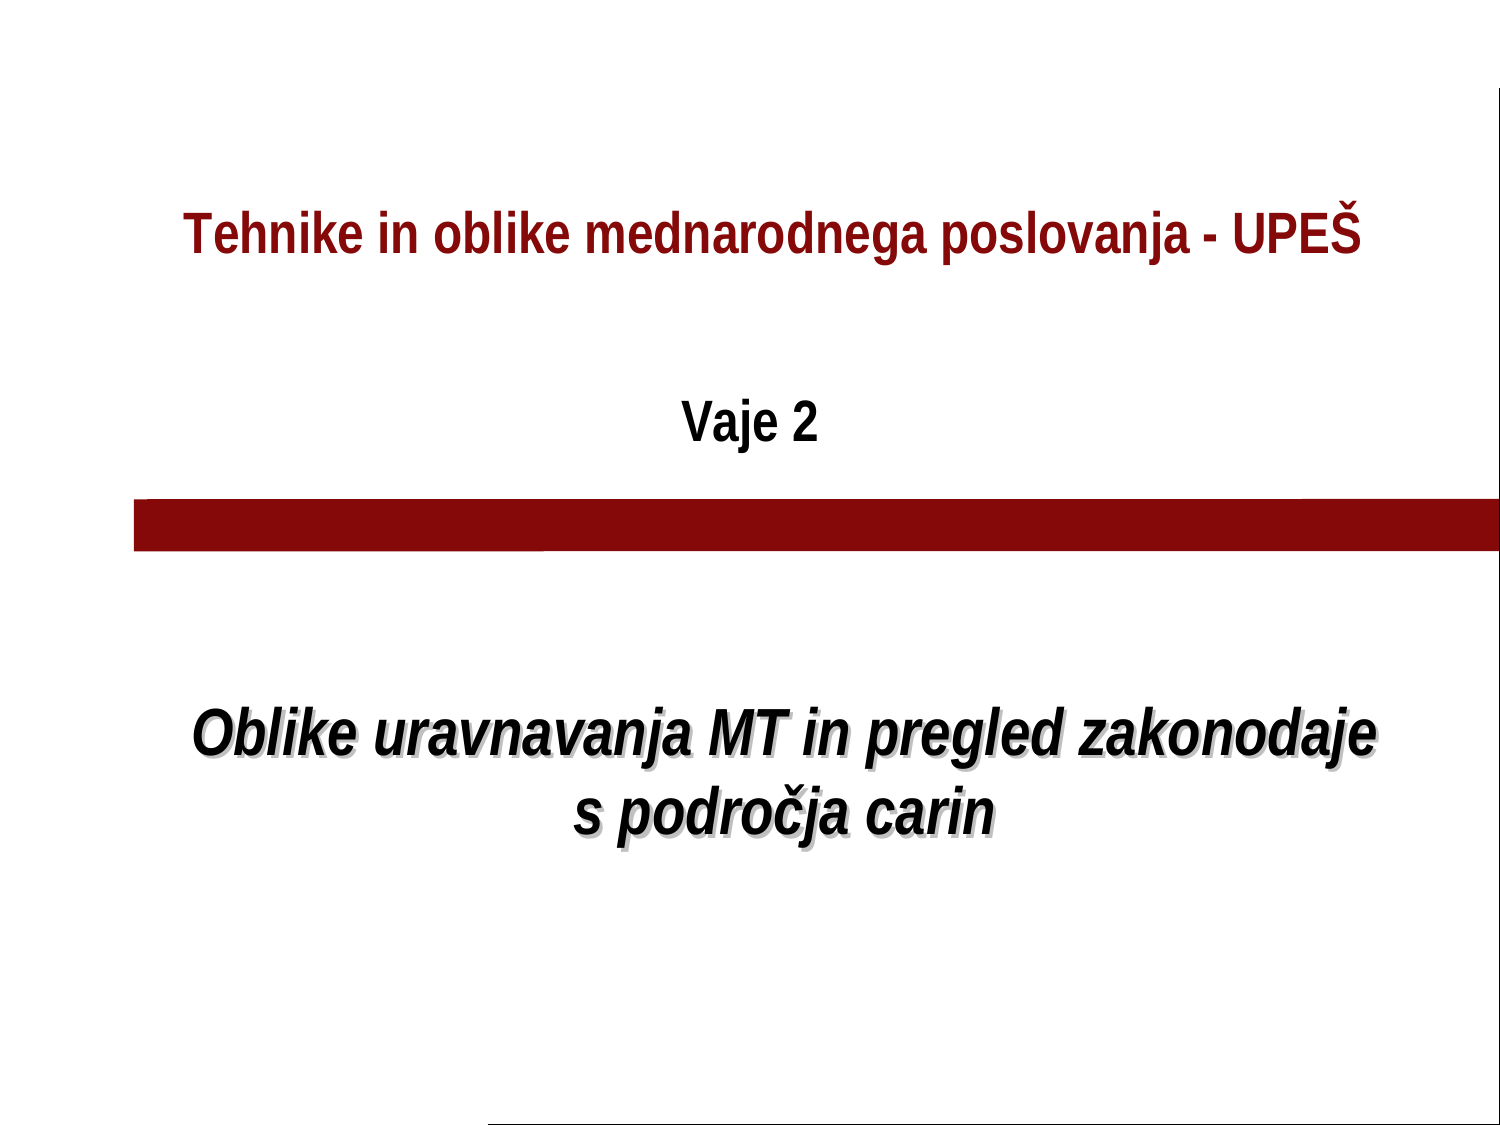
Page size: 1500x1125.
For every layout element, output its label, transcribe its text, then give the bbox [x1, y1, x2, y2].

title Oblike uravnavanja MT in pregled zakonodaje s področja carin [147, 680, 1423, 869]
